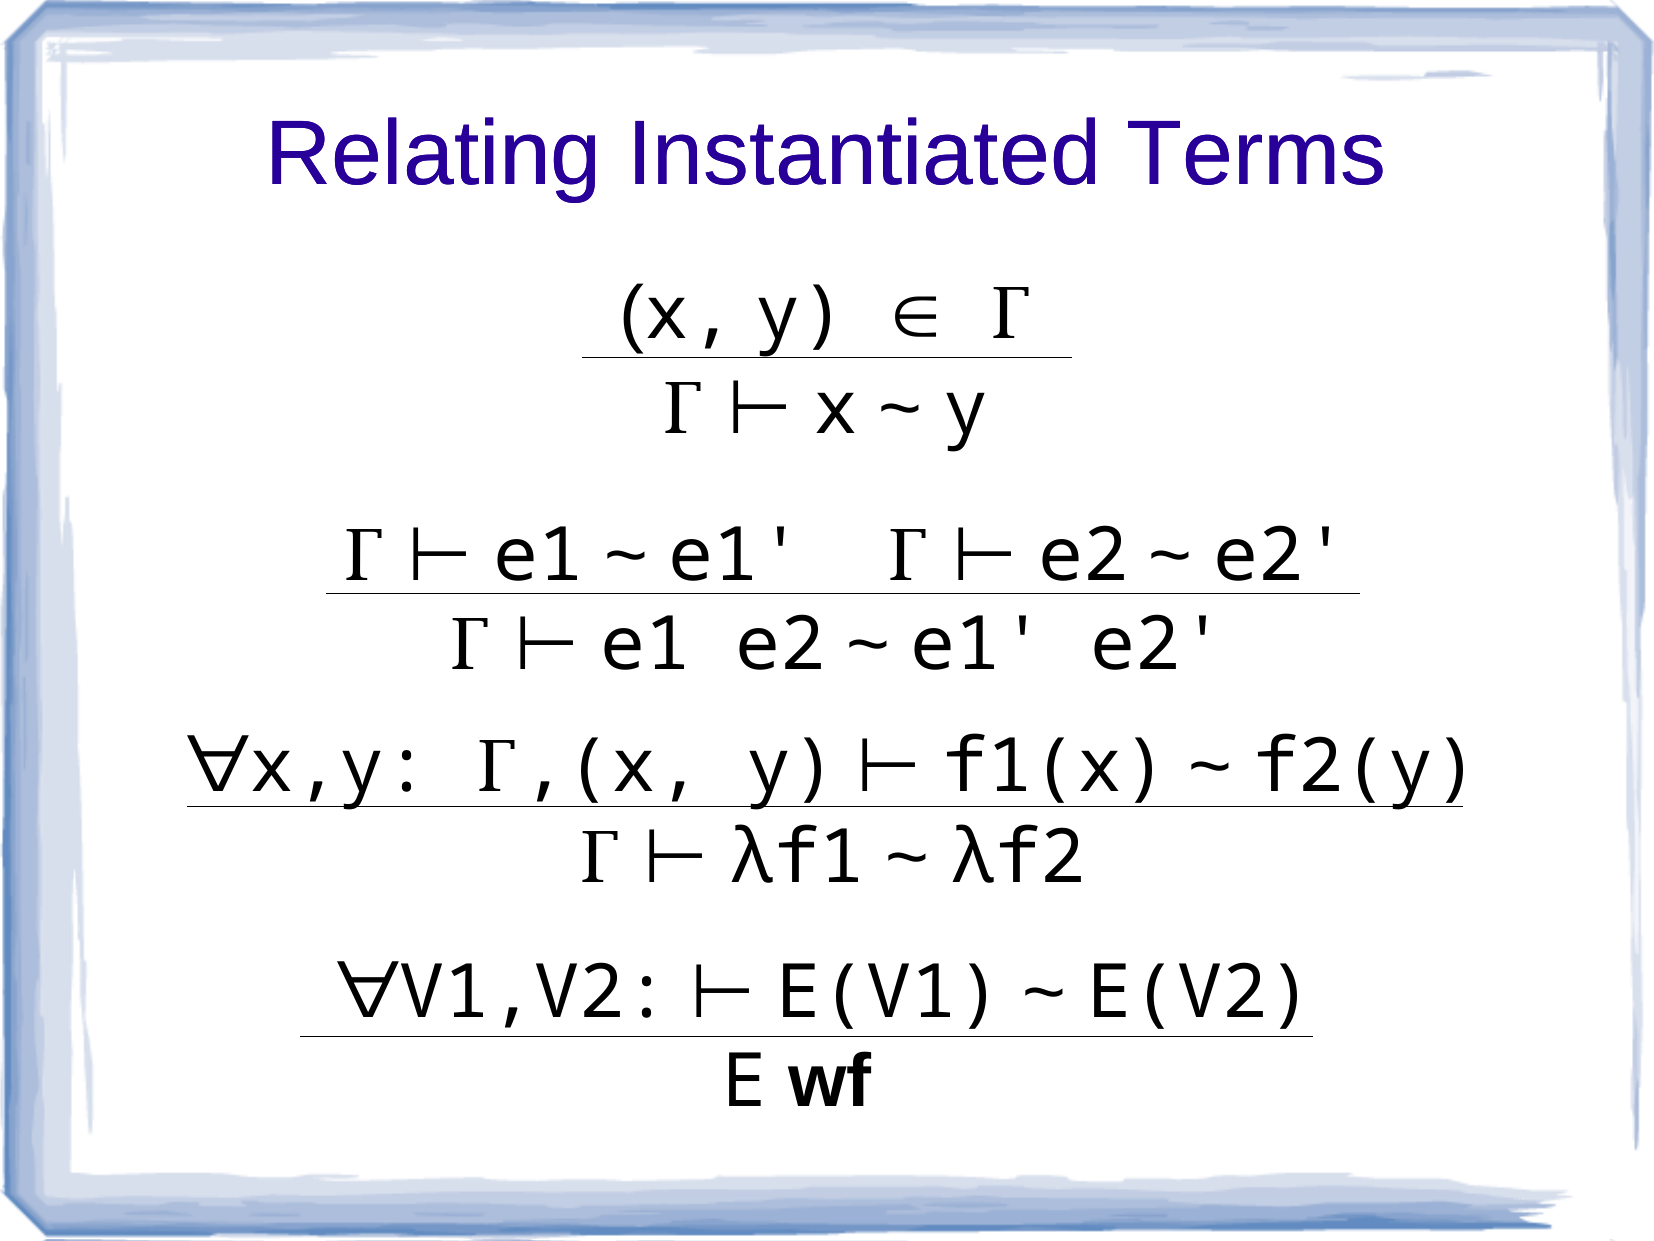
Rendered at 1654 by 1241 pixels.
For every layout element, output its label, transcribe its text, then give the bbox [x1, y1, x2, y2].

text_box  ⊢ e1 ~ e1' [326, 493, 843, 603]
text_box (x, y) ∈  [604, 250, 1072, 360]
text_box  ⊢ e1 e2 ~ e1' e2' [433, 594, 1276, 691]
text_box ∀x,y: ,(x, y) ⊢ f1(x) ~ f2(y) [170, 704, 1501, 814]
text_box ∀V1,V2: ⊢ E(V1) ~ E(V2) [320, 930, 1334, 1040]
text_box  ⊢ x ~ y [645, 360, 1013, 455]
text_box  ⊢ e2 ~ e2' [870, 493, 1388, 603]
picture [0, 0, 1654, 1241]
title Relating Instantiated Terms [82, 56, 1571, 250]
text_box E wf [707, 1040, 887, 1131]
text_box  ⊢ λf1 ~ λf2 [562, 814, 1126, 904]
